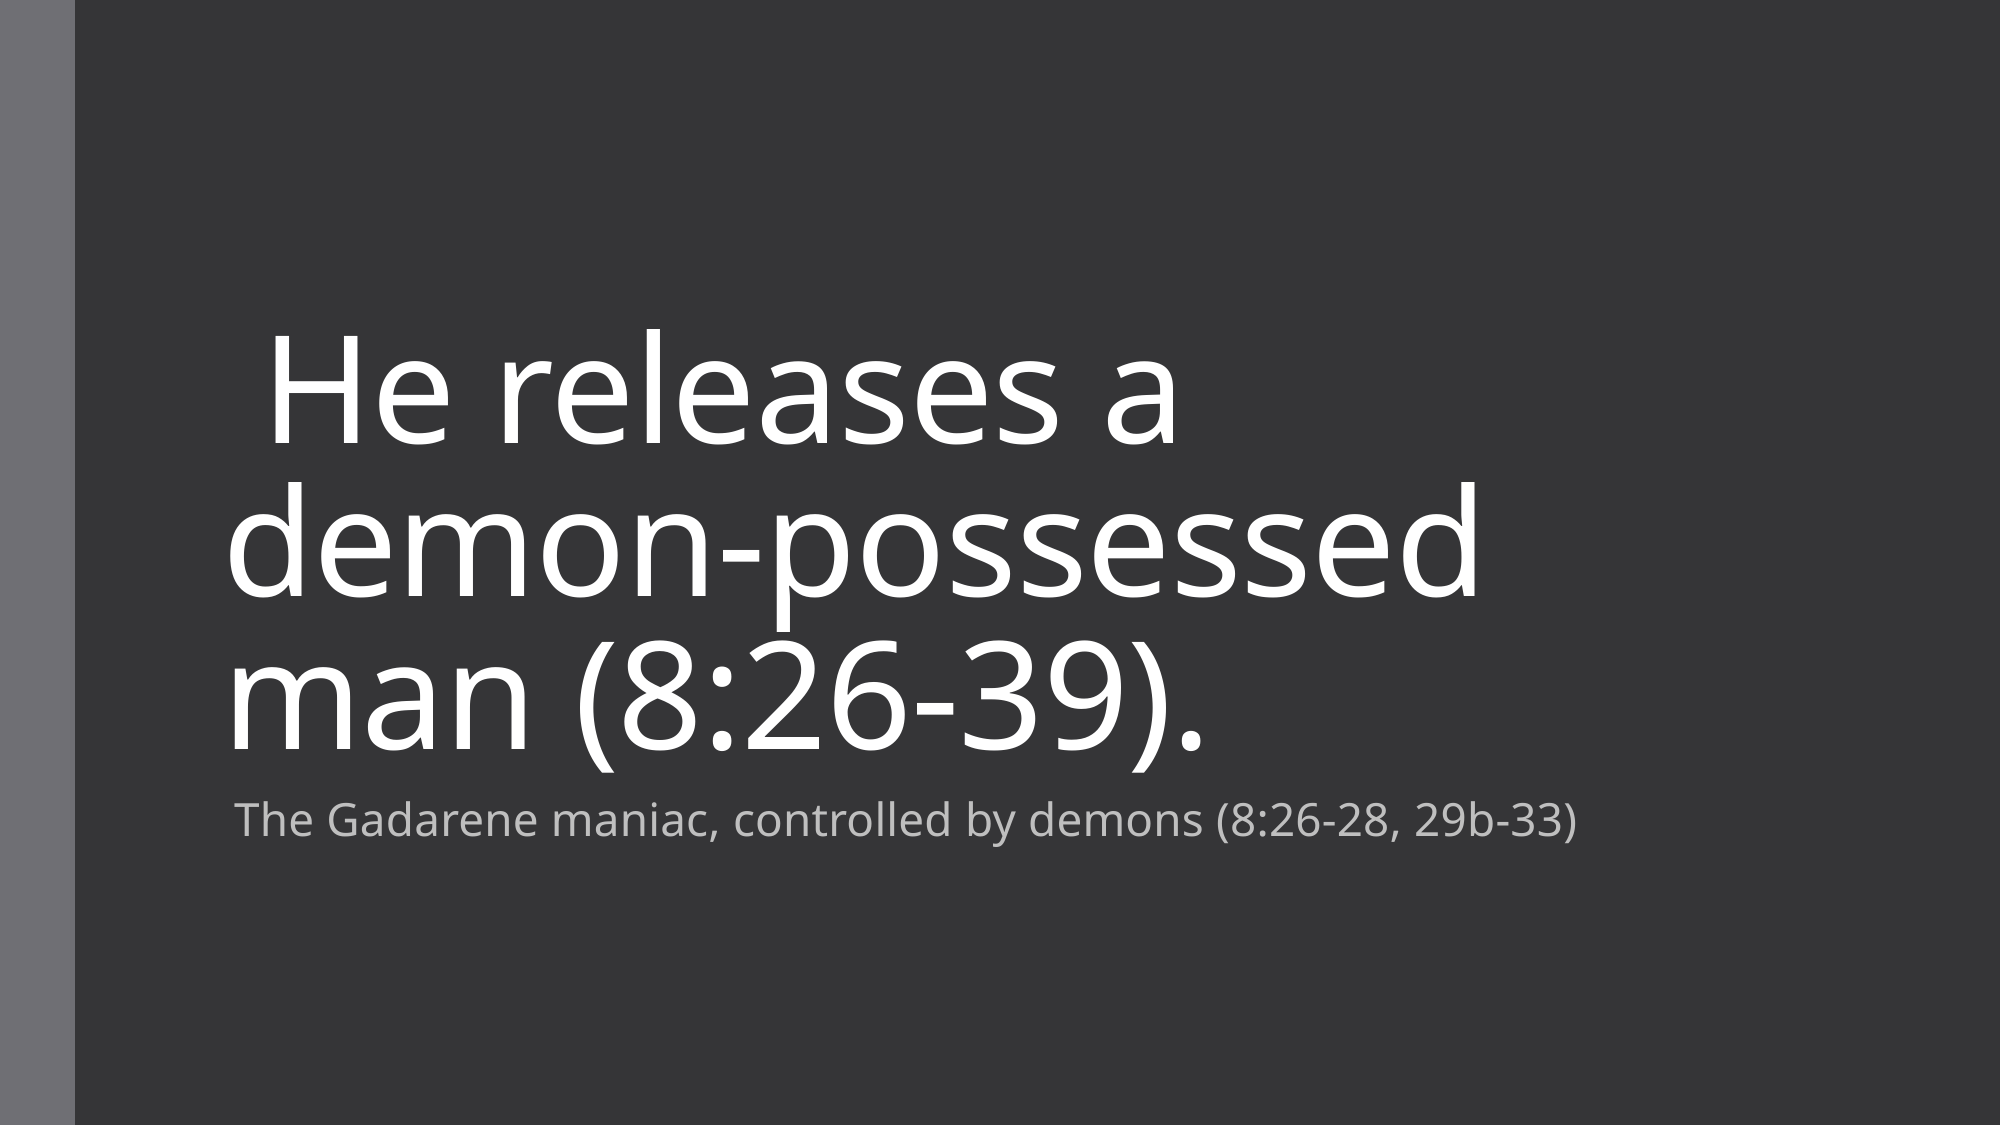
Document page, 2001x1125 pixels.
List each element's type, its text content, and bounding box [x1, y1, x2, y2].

title He releases a demon-possessed man (8:26-39). [206, 124, 1752, 787]
subtitle The Gadarene maniac, controlled by demons (8:26-28, 29b-33) [206, 787, 1752, 1066]
